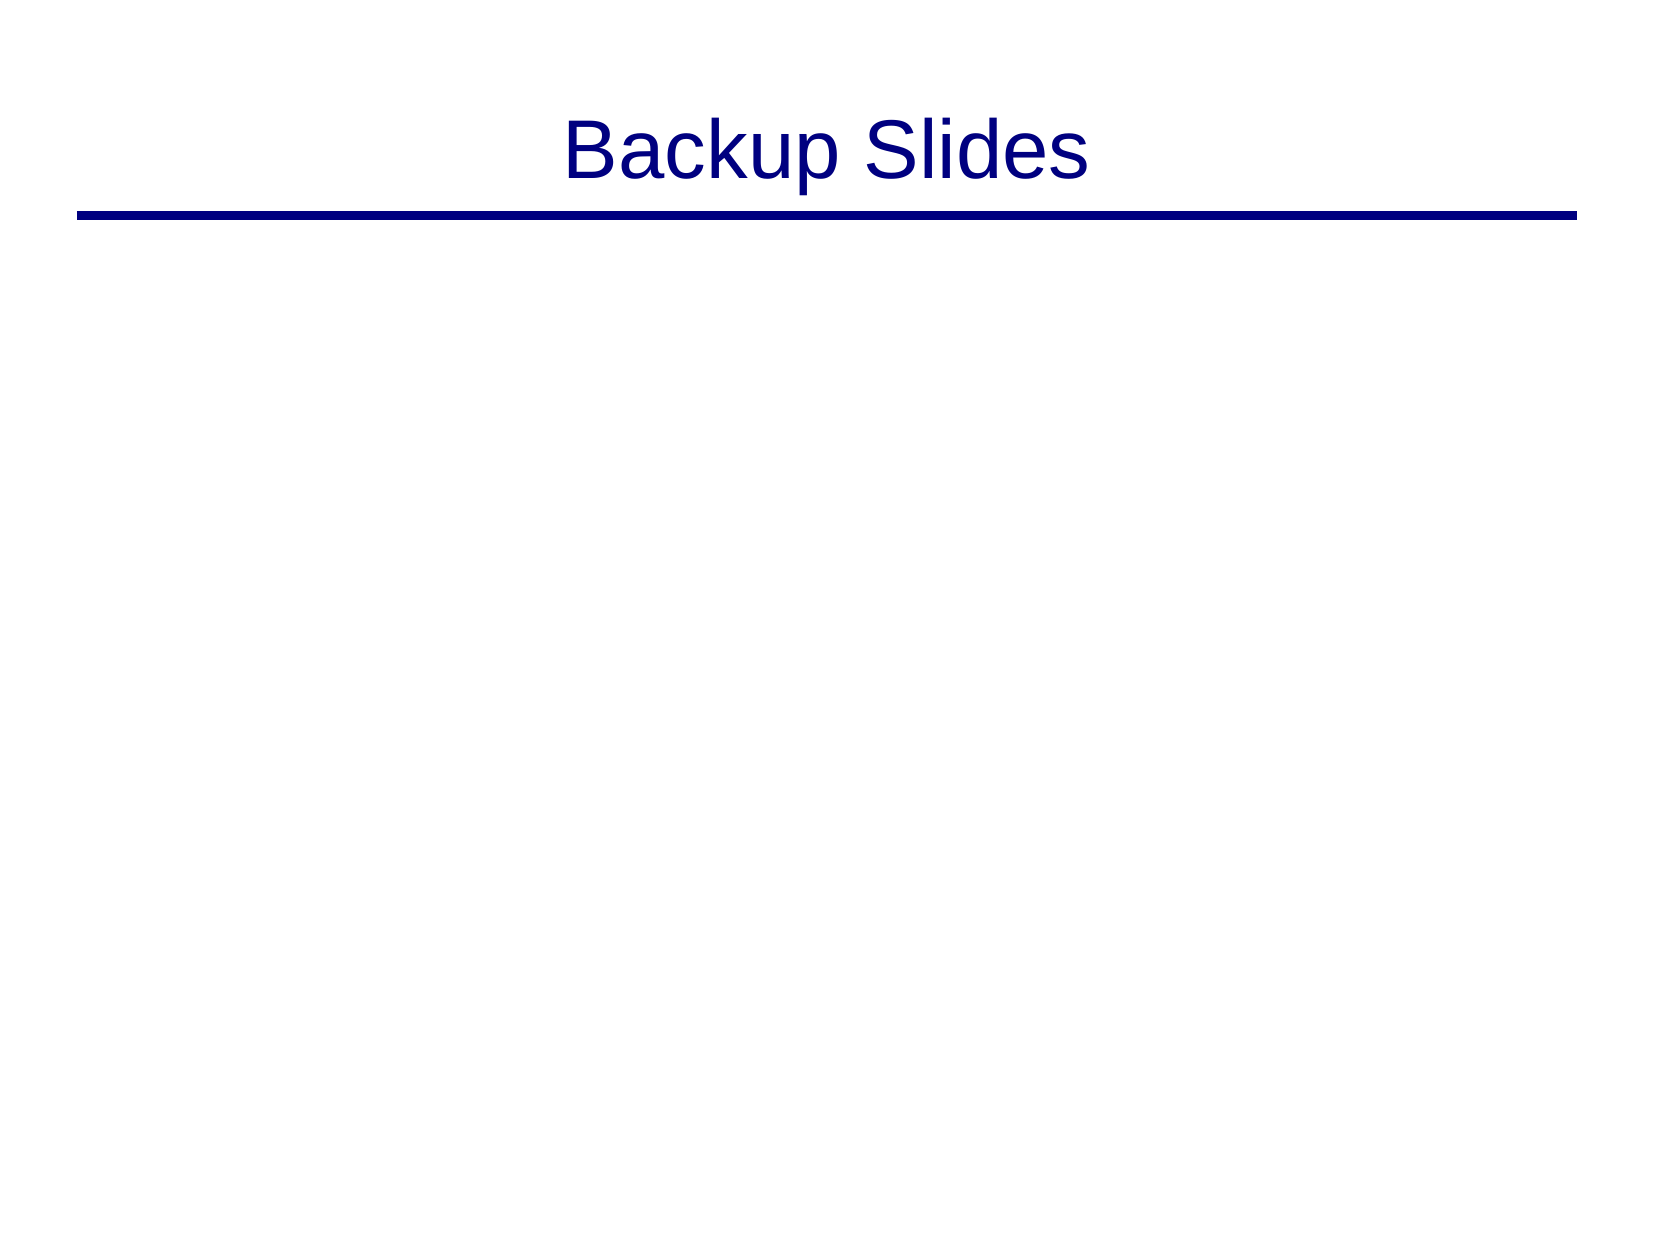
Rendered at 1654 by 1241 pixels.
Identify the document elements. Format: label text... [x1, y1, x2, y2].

title Backup Slides [82, 82, 1571, 218]
